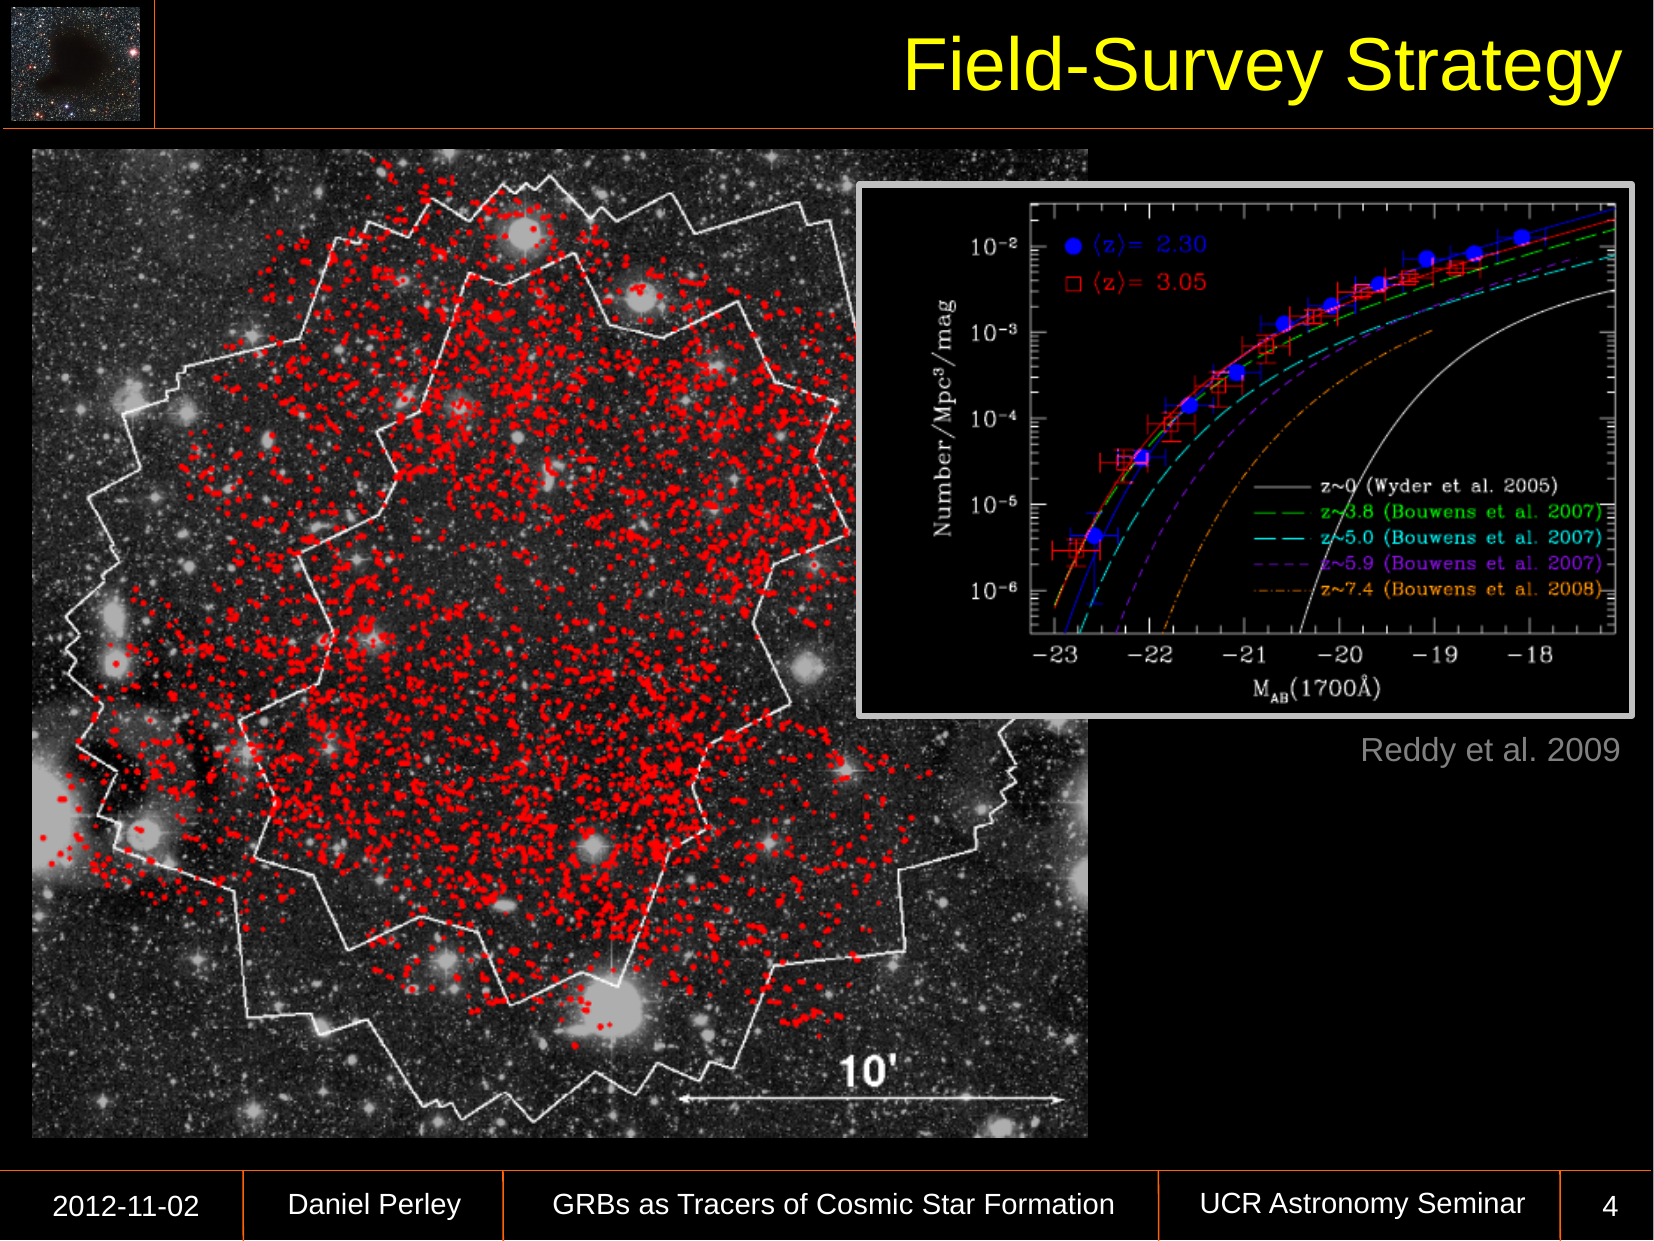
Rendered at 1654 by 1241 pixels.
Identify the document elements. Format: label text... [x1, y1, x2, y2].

text_box Reddy et al. 2009 [1261, 723, 1637, 776]
picture [862, 187, 1630, 713]
picture [11, 7, 140, 121]
title Field-Survey Strategy [187, 13, 1624, 115]
picture [32, 149, 1088, 1138]
